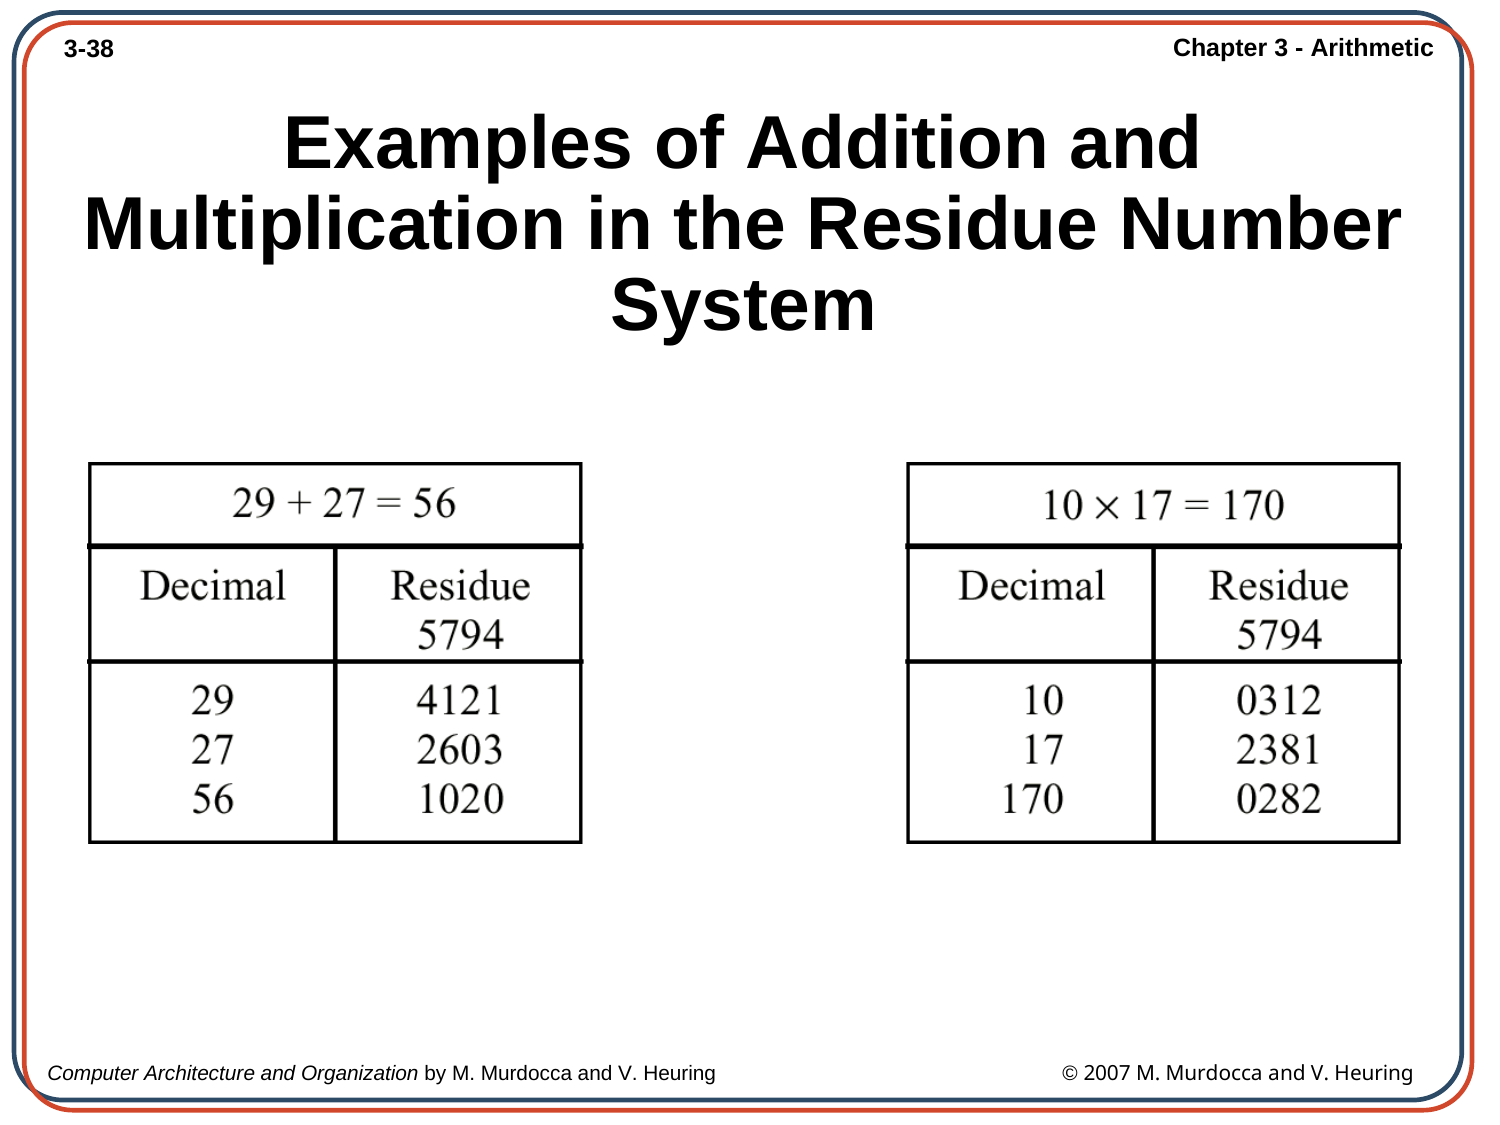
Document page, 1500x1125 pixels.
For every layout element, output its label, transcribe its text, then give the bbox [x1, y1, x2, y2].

picture [87, 462, 1402, 844]
title Examples of Addition and Multiplication in the Residue Number System [37, 99, 1450, 351]
